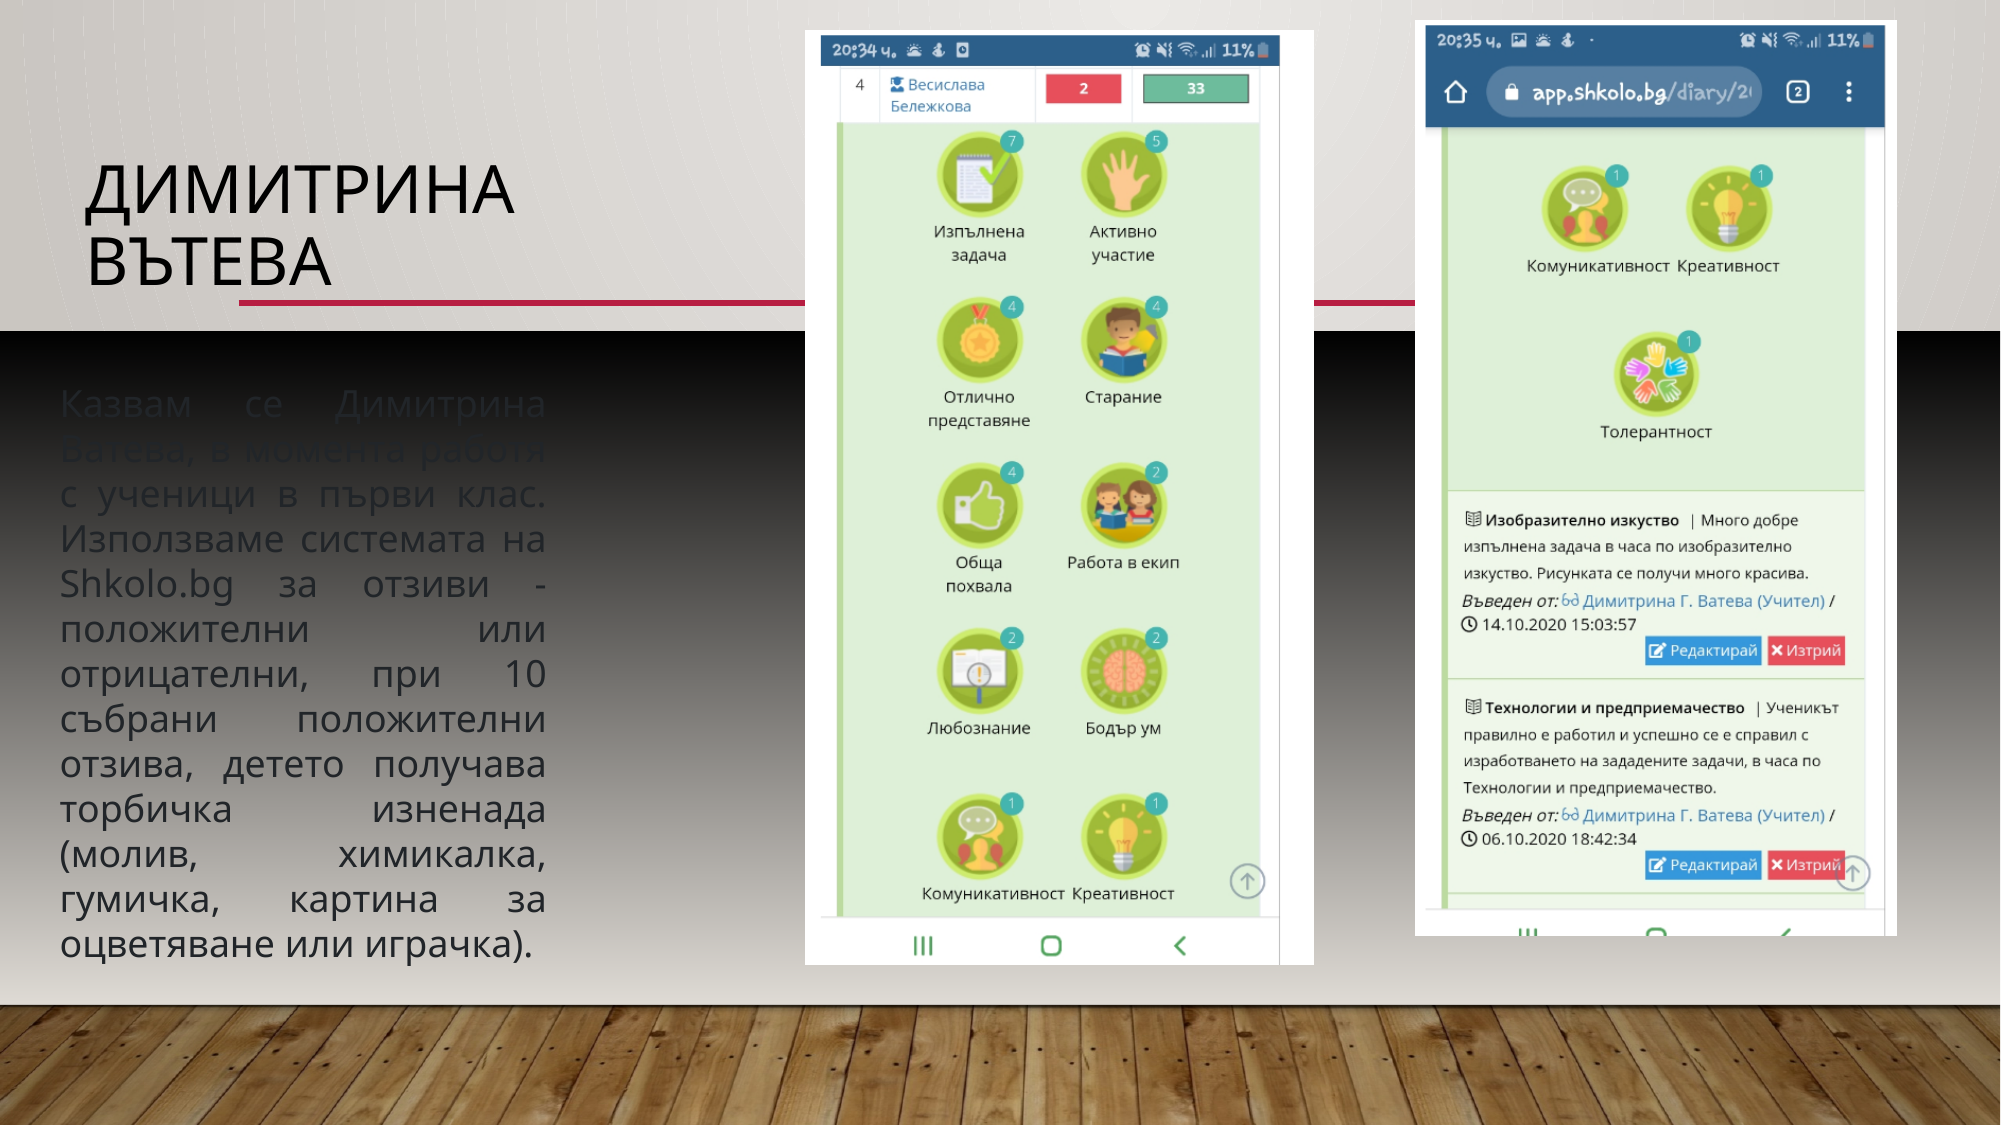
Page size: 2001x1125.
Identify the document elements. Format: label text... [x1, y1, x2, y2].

picture [1415, 20, 1897, 936]
picture [805, 30, 1314, 965]
text_box Казвам се Димитрина Ватева, в момента работя с ученици в първи клас. Използваме системата на Shkolo.bg за отзиви - положителни или отрицателни, при 10 събрани положителни отзива, детето получава торбичка изненада (молив, химикалка, гумичка, картина за оцветяване или играчка). [44, 372, 579, 888]
title Димитрина вътева [70, 147, 579, 321]
